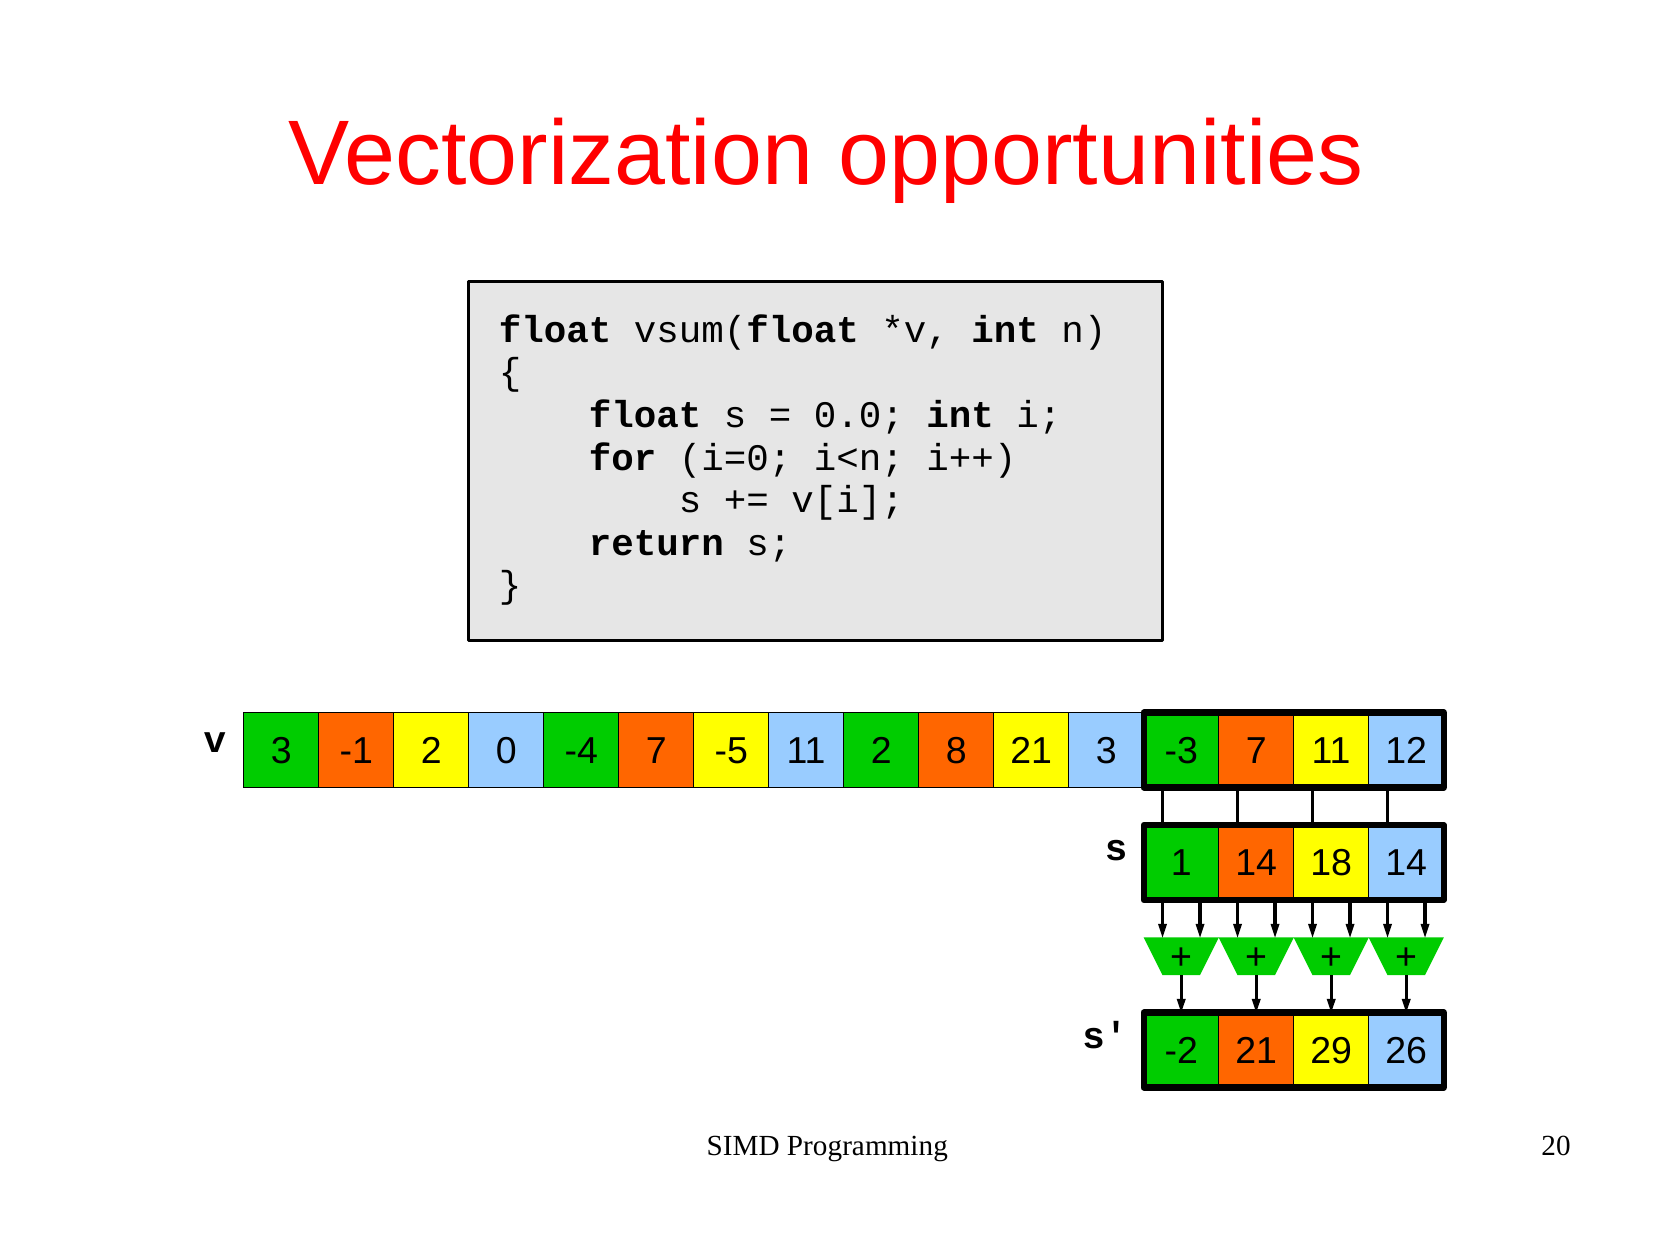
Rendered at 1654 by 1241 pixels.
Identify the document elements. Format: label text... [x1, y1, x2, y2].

text_box 11 [768, 712, 843, 788]
text_box 18 [1293, 828, 1368, 897]
text_box s [1088, 820, 1144, 882]
text_box -2 [1147, 1016, 1218, 1084]
text_box 0 [468, 712, 543, 788]
text_box + [1293, 937, 1369, 976]
text_box -1 [318, 712, 393, 788]
text_box 21 [993, 712, 1068, 788]
text_box 2 [393, 712, 468, 788]
text_box s' [1066, 1008, 1144, 1069]
text_box -3 [1147, 716, 1219, 784]
text_box -5 [693, 712, 768, 788]
text_box -4 [543, 712, 619, 788]
text_box 14 [1218, 828, 1293, 897]
text_box 14 [1368, 828, 1441, 897]
text_box 29 [1293, 1016, 1368, 1084]
text_box float vsum(float *v, int n) { float s = 0.0; int i; for (i=0; i<n; i++) s += v[i]; return s; } [468, 281, 1163, 641]
text_box + [1368, 937, 1444, 976]
text_box 3 [243, 712, 318, 788]
text_box 7 [1219, 716, 1293, 784]
text_box 12 [1368, 716, 1441, 784]
text_box + [1143, 937, 1219, 976]
text_box 21 [1218, 1016, 1293, 1084]
text_box 2 [843, 712, 919, 788]
text_box 8 [919, 712, 993, 788]
title Vectorization opportunities [82, 49, 1571, 257]
text_box + [1218, 937, 1294, 976]
text_box 3 [1068, 712, 1141, 788]
text_box 26 [1368, 1016, 1441, 1084]
text_box 11 [1293, 716, 1368, 784]
text_box v [187, 712, 243, 774]
text_box 7 [619, 712, 693, 788]
text_box 1 [1147, 828, 1218, 897]
